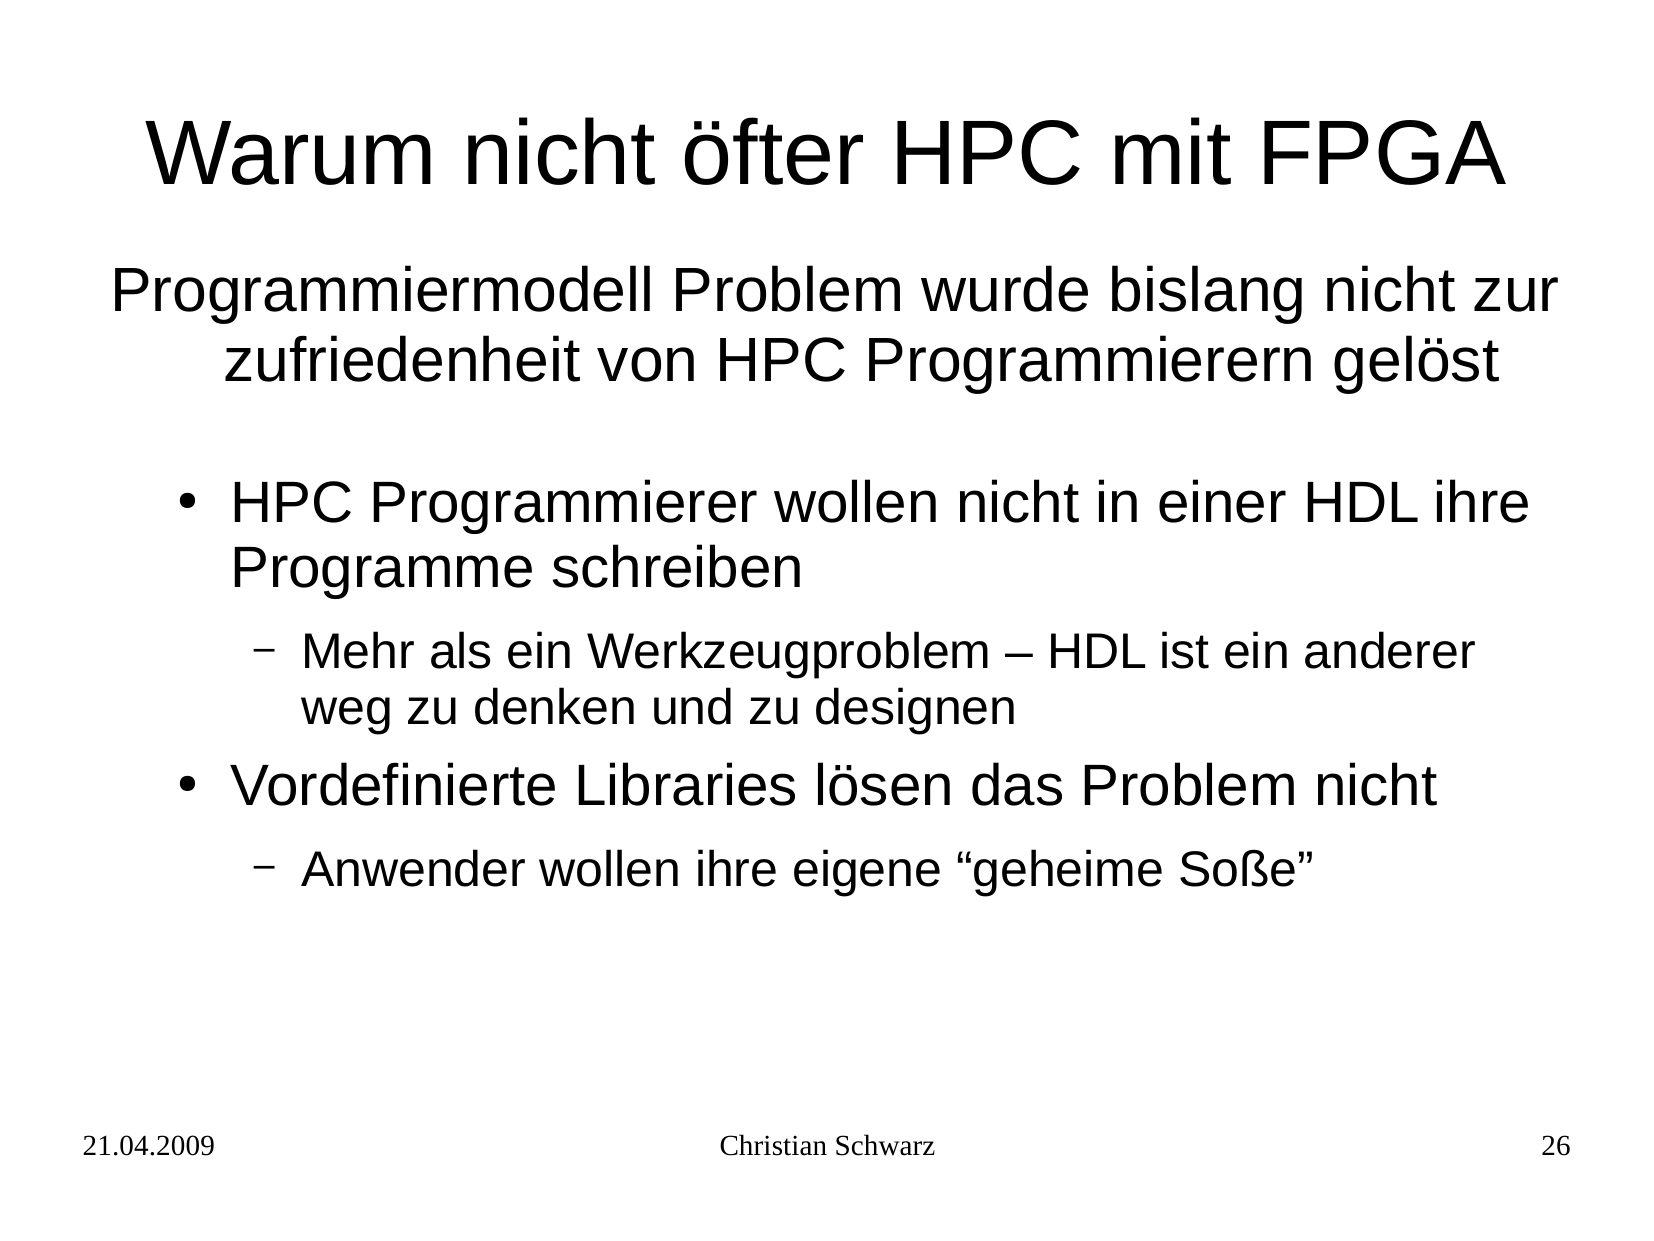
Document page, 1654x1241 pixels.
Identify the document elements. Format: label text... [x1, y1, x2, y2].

title Warum nicht öfter HPC mit FPGA [82, 49, 1571, 257]
list Programmiermodell Problem wurde bislang nicht zur zufriedenheit von HPC Programmierern gelöst HPC Programmierer wollen nicht in einer HDL ihre Programme schreiben Mehr als ein Werkzeugproblem – HDL ist ein anderer weg zu denken und zu designen Vordefinierte Libraries lösen das Problem nicht Anwender wollen ihre eigene “geheime Soße” [88, 254, 1565, 1074]
